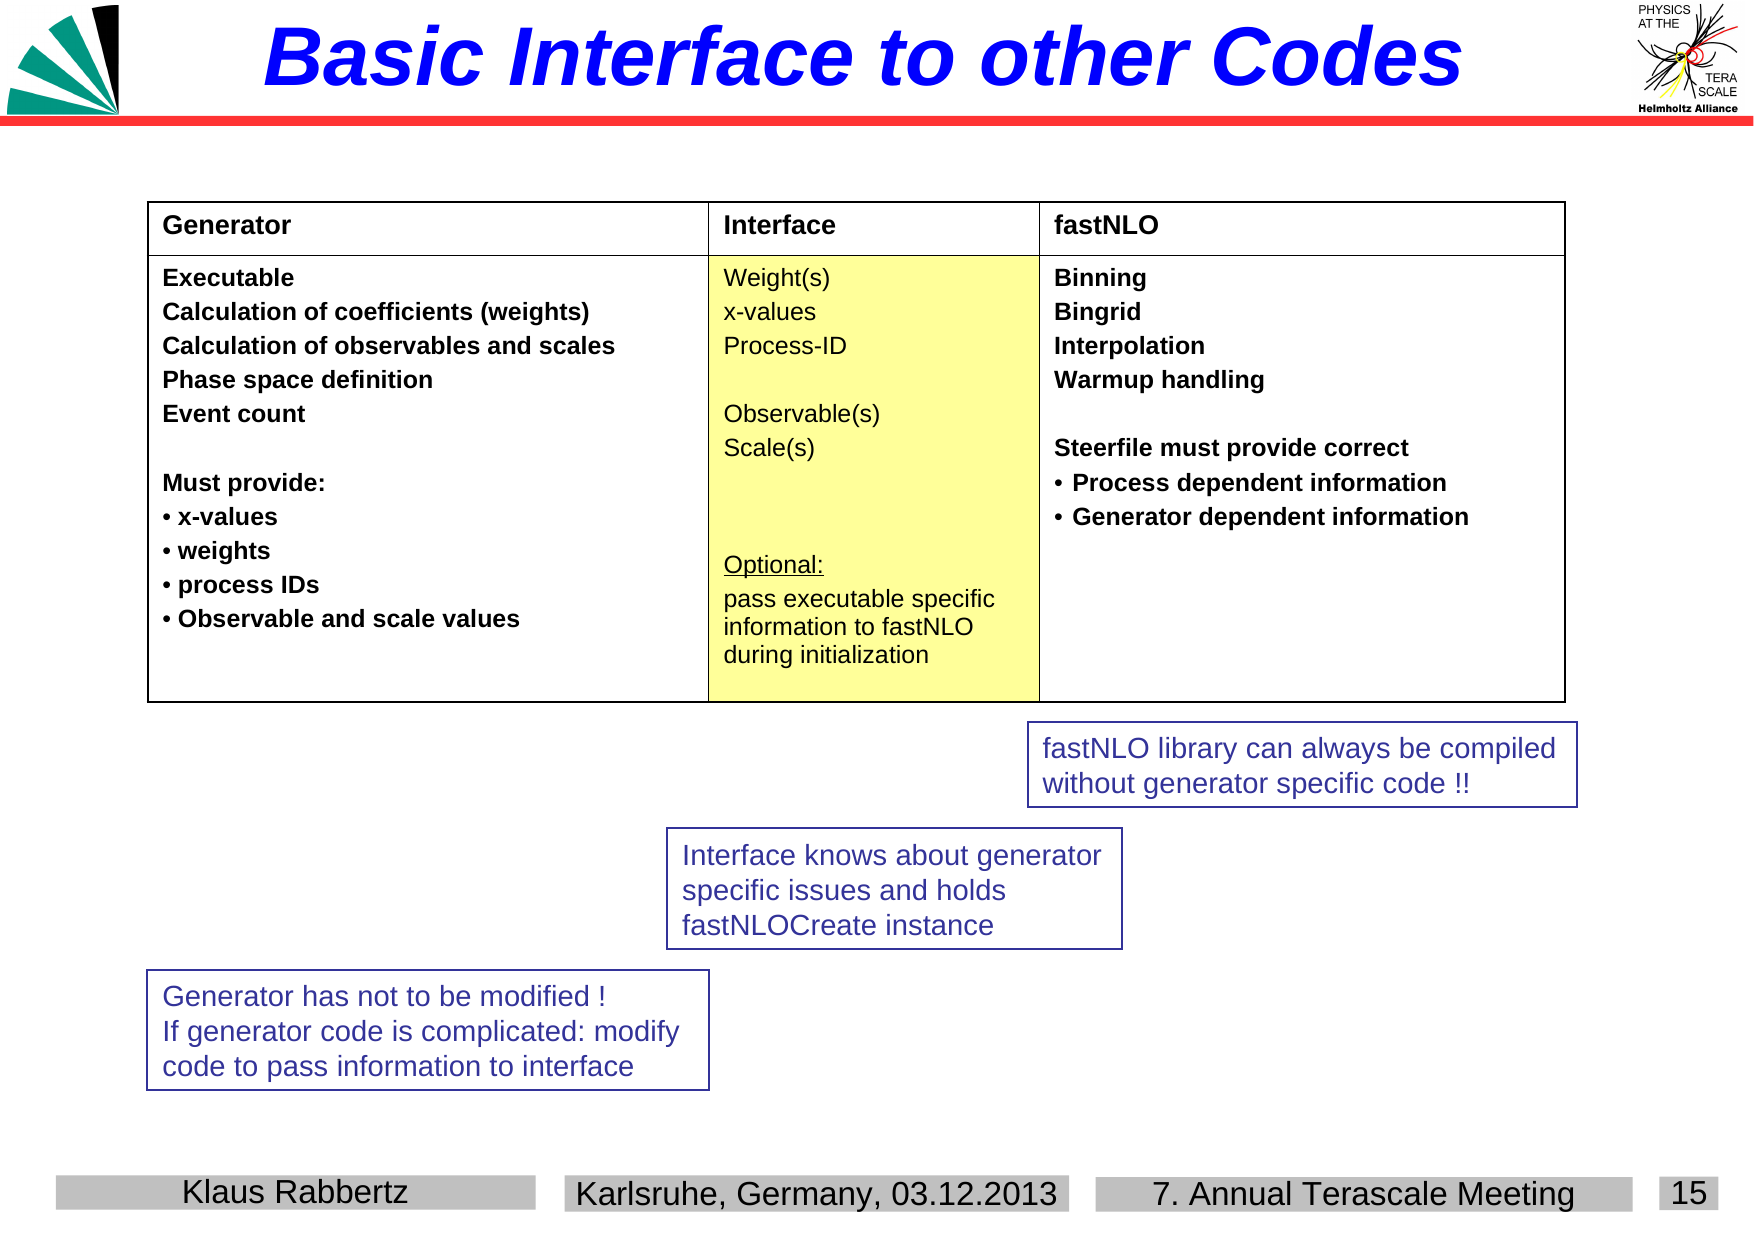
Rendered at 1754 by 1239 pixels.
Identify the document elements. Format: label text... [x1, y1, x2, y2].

text_box fastNLO library can always be compiled without generator specific code !! [1027, 721, 1578, 808]
table_cell Executable Calculation of coefficients (weights) Calculation of observables and scales Phase space definition Event count Must provide: x-values weights process IDs Observable and scale values [149, 256, 708, 701]
title Basic Interface to other Codes [123, 0, 1606, 114]
table_cell Weight(s) x-values Process-ID Observable(s) Scale(s) Optional: pass executable specific information to fastNLO during initialization [709, 256, 1039, 701]
text_box Interface knows about generator specific issues and holds fastNLOCreate instance [667, 828, 1123, 949]
table_header fastNLO [1040, 203, 1564, 255]
table_header Interface [709, 203, 1039, 255]
table_header Generator [149, 203, 708, 255]
picture [7, 5, 119, 116]
picture [1631, 1, 1745, 115]
text_box Generator has not to be modified ! If generator code is complicated: modify code to pass information to interface [147, 970, 709, 1091]
table_cell Binning Bingrid Interpolation Warmup handling Steerfile must provide correct Process dependent information Generator dependent information [1040, 256, 1564, 701]
